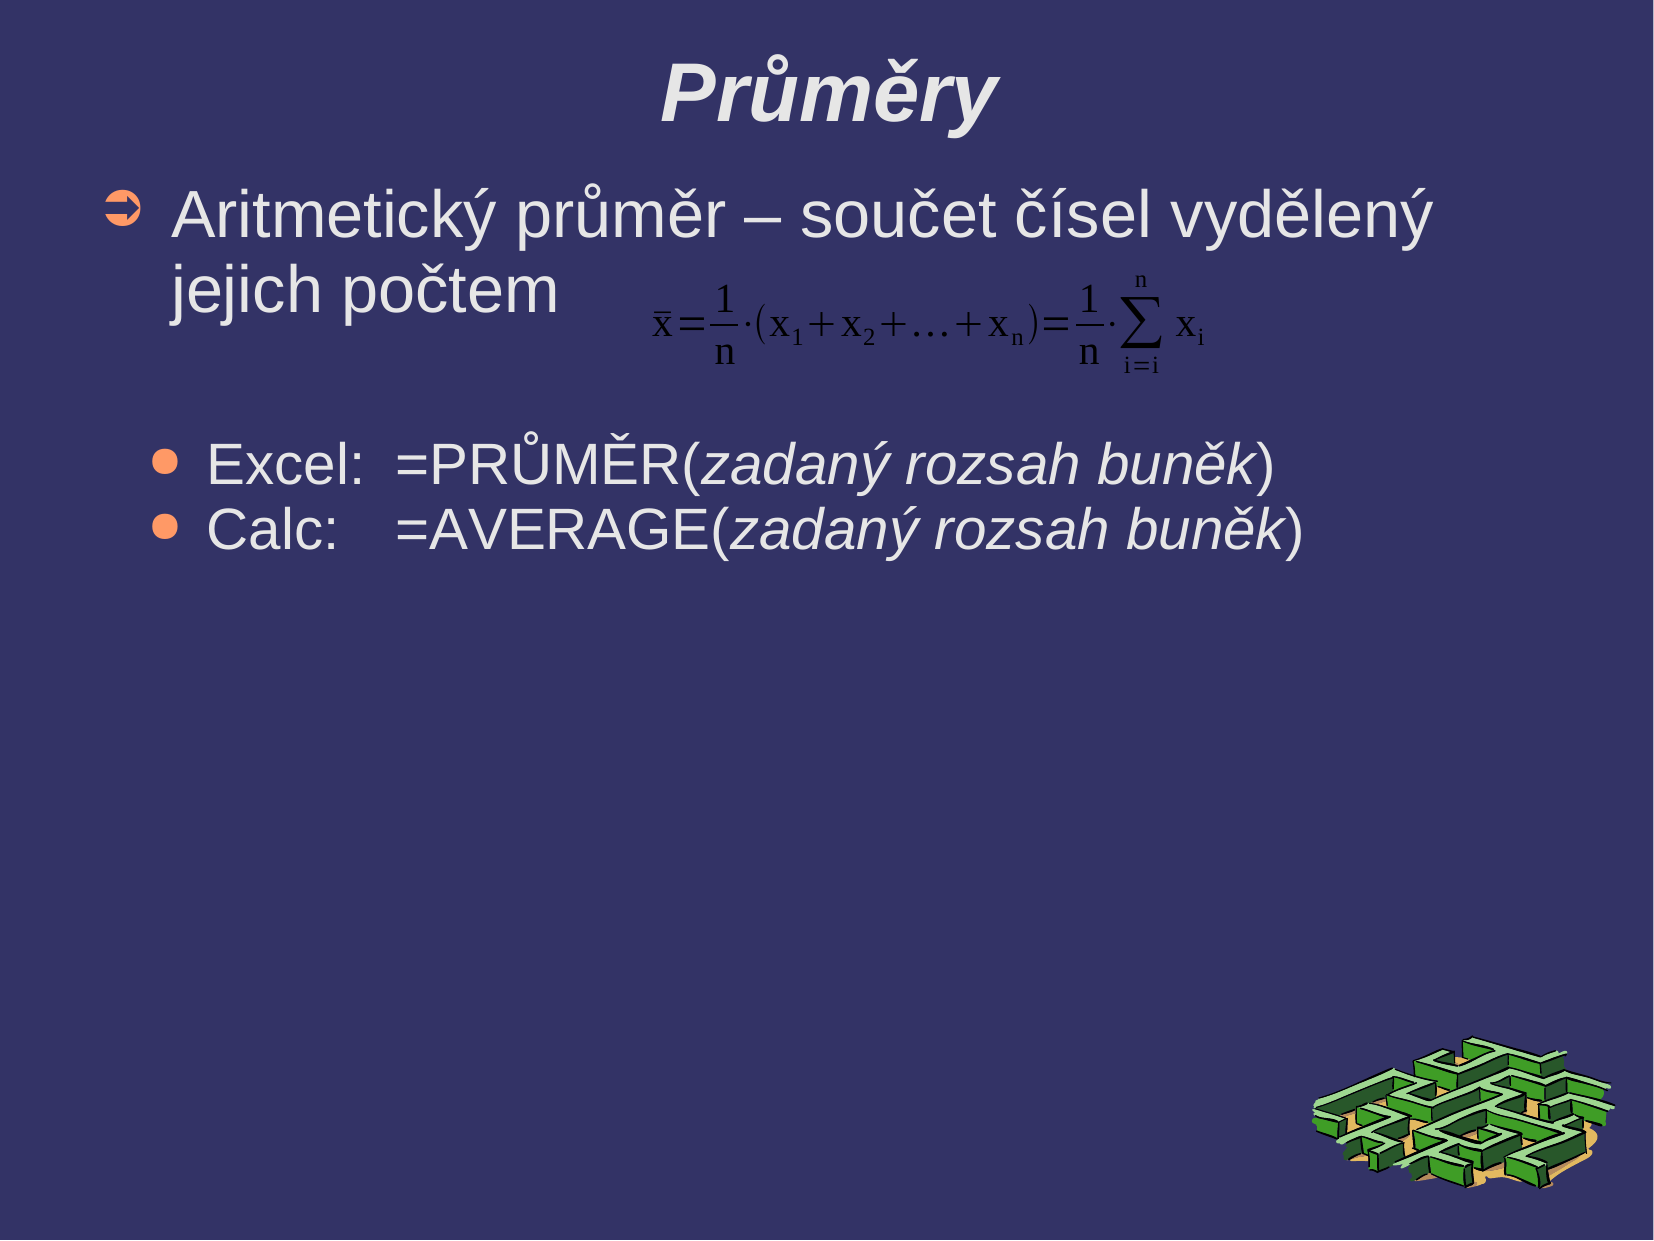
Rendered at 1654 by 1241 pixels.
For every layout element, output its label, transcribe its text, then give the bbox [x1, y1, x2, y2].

list Excel: =PRŮMĚR(zadaný rozsah buněk) Calc: =AVERAGE(zadaný rozsah buněk) [147, 431, 1539, 562]
title Průměry [123, 0, 1536, 187]
list Aritmetický průměr – součet čísel vydělený jejich počtem [88, 177, 1480, 327]
chart [644, 265, 1211, 379]
